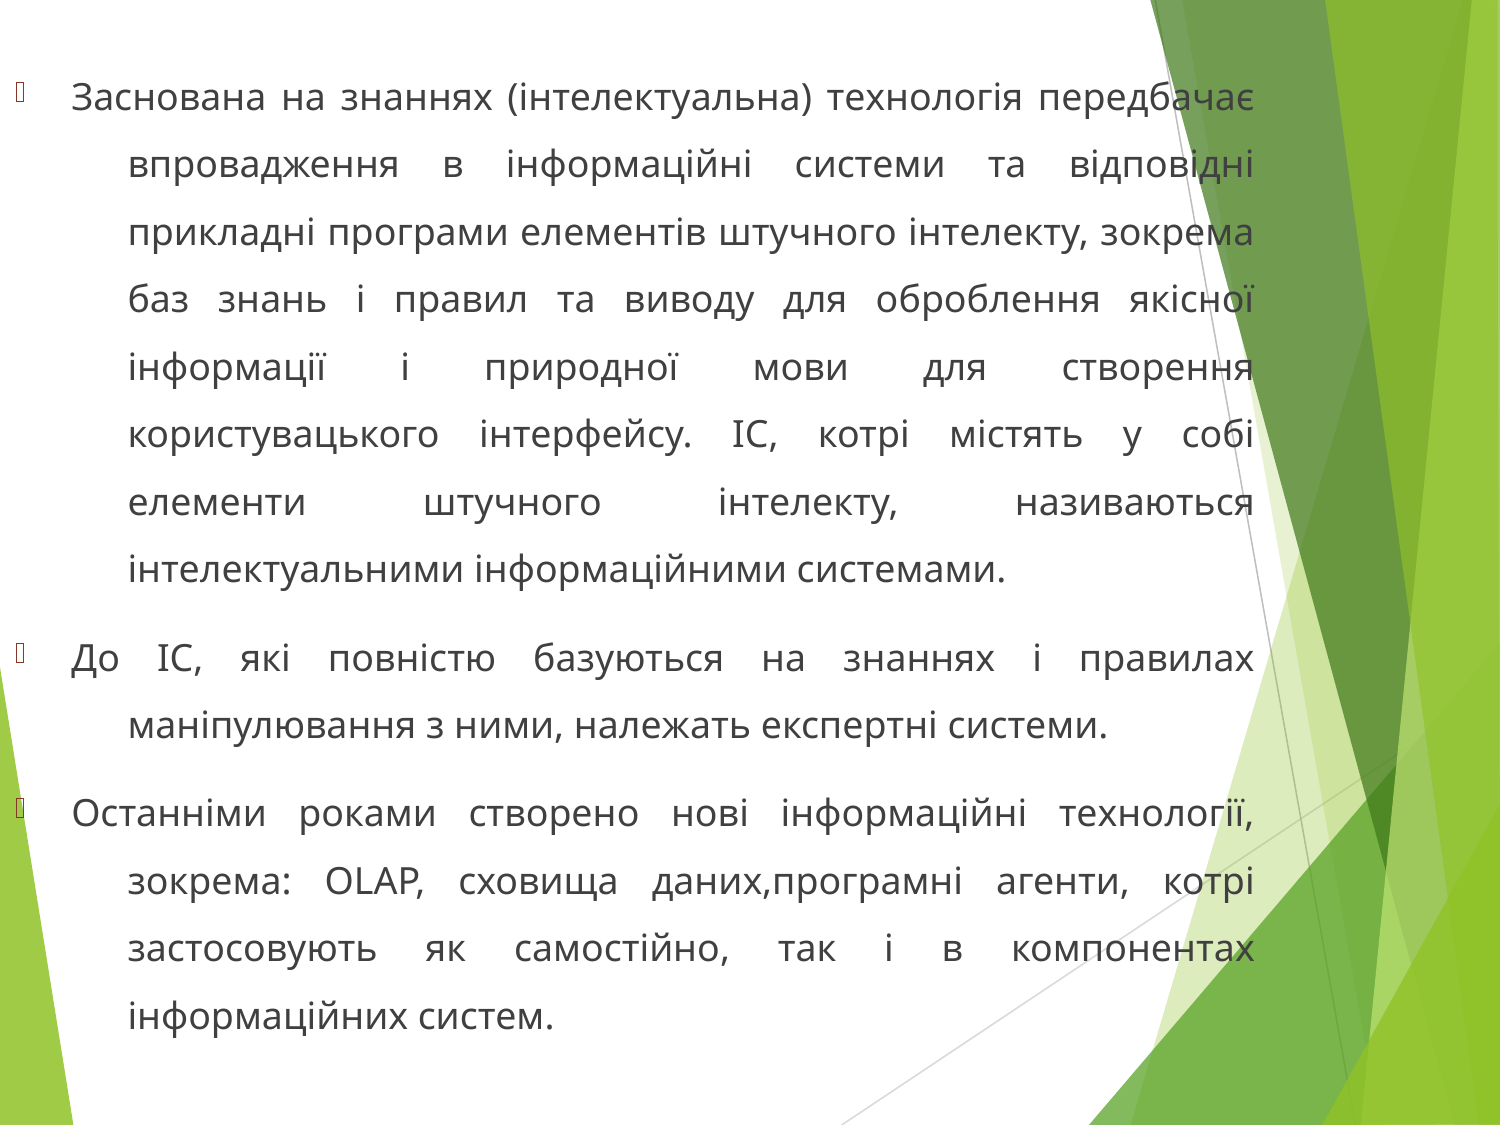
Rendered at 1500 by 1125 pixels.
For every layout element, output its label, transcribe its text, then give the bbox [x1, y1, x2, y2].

list Заснована на знаннях (інтелектуальна) технологія передбачає впровадження в інформаційні системи та відповідні прикладні програми елементів штучного інтелекту, зокрема баз знань і правил та виводу для оброблення якісної інформації і природної мови для створення користувацького інтерфейсу. ІС, котрі містять у собі елементи штучного інтелекту, називаються інтелектуальними інформаційними системами. До ІС, які повністю базуються на знаннях і правилах маніпулювання з ними, належать експертні системи. Останніми роками створено нові інформаційні технології, зокрема: OLAP, сховища даних,програмні агенти, котрі застосовують як самостійно, так і в компонентах інформаційних систем. [0, 42, 1271, 1071]
